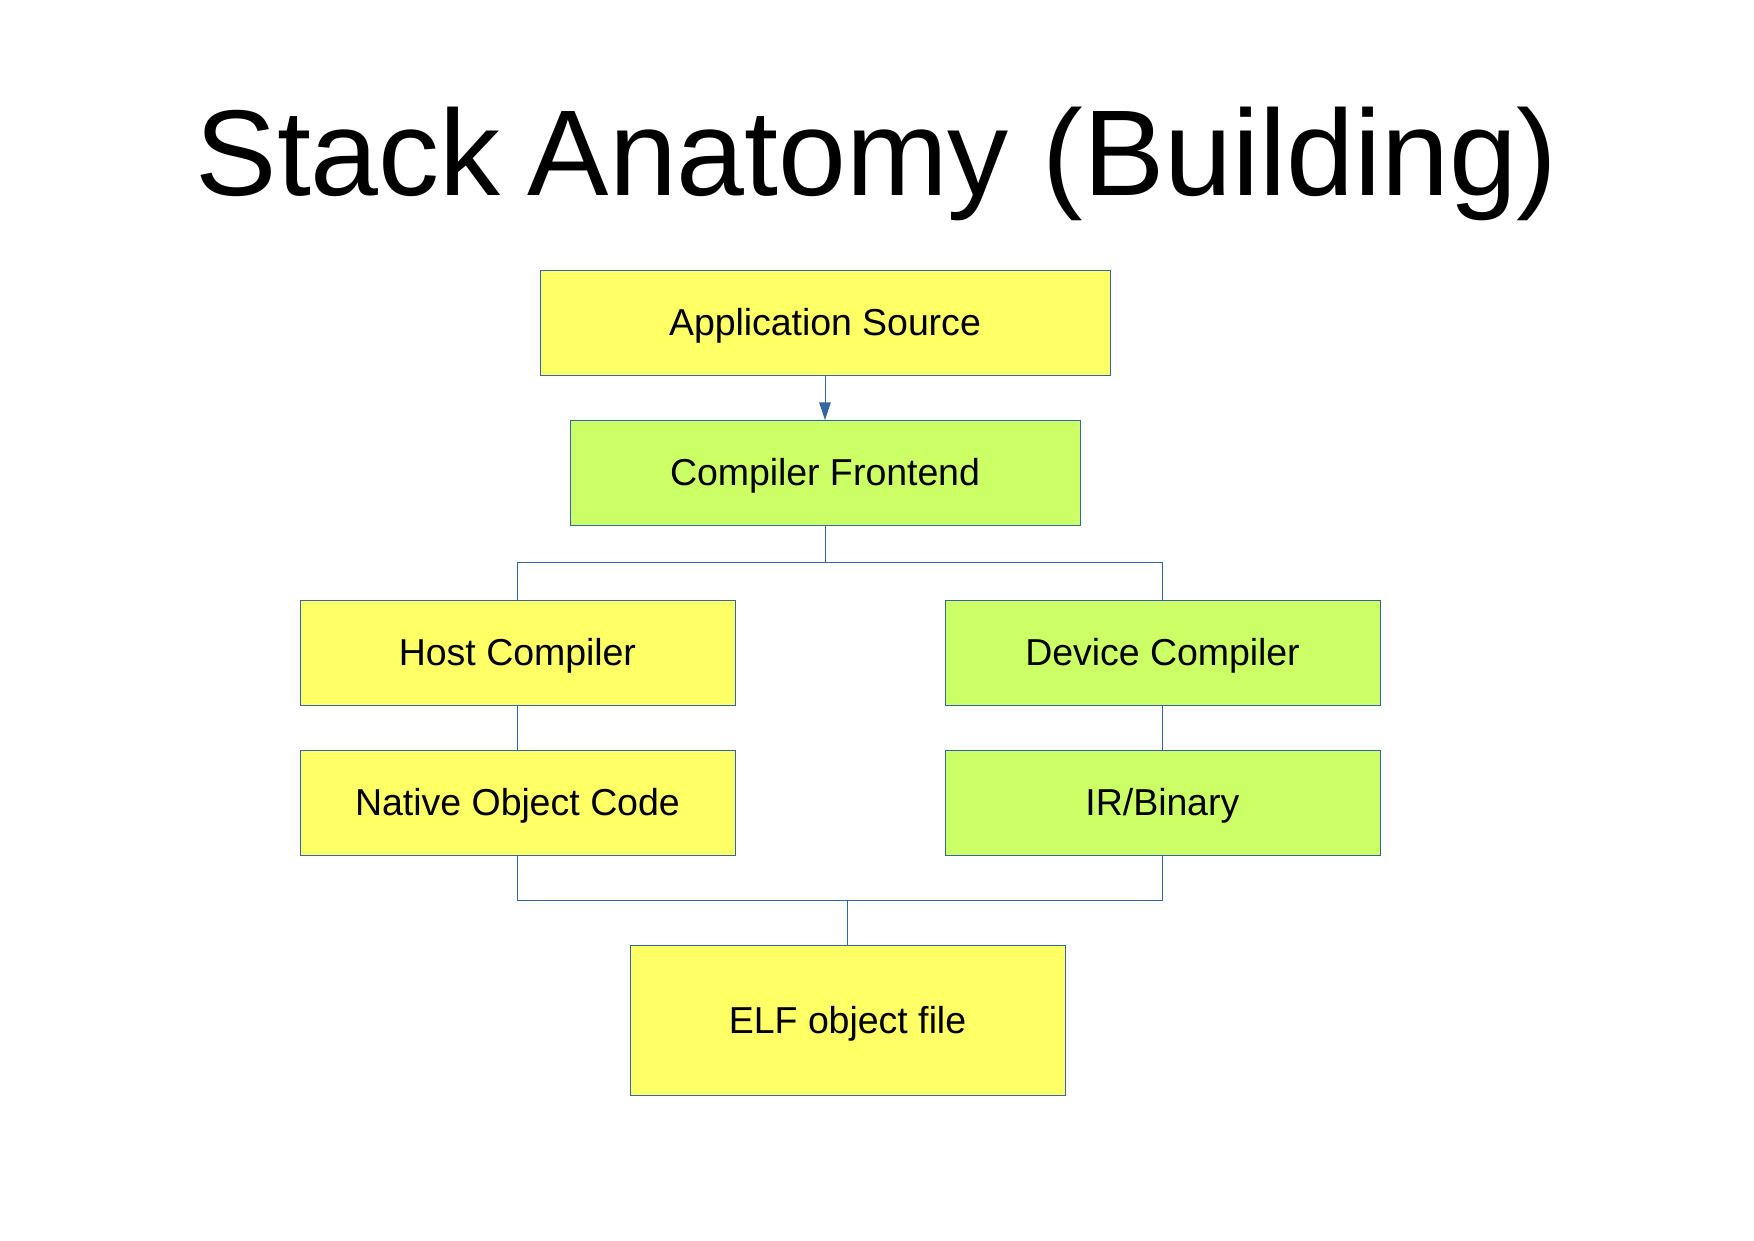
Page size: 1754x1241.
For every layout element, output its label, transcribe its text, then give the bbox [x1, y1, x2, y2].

title Stack Anatomy (Building) [87, 49, 1667, 257]
text_box ELF object file [630, 945, 1066, 1096]
text_box Application Source [540, 270, 1111, 376]
text_box Host Compiler [300, 600, 736, 706]
text_box Native Object Code [300, 750, 736, 856]
text_box Compiler Frontend [570, 420, 1081, 526]
text_box IR/Binary [945, 750, 1381, 856]
text_box Device Compiler [945, 600, 1381, 706]
